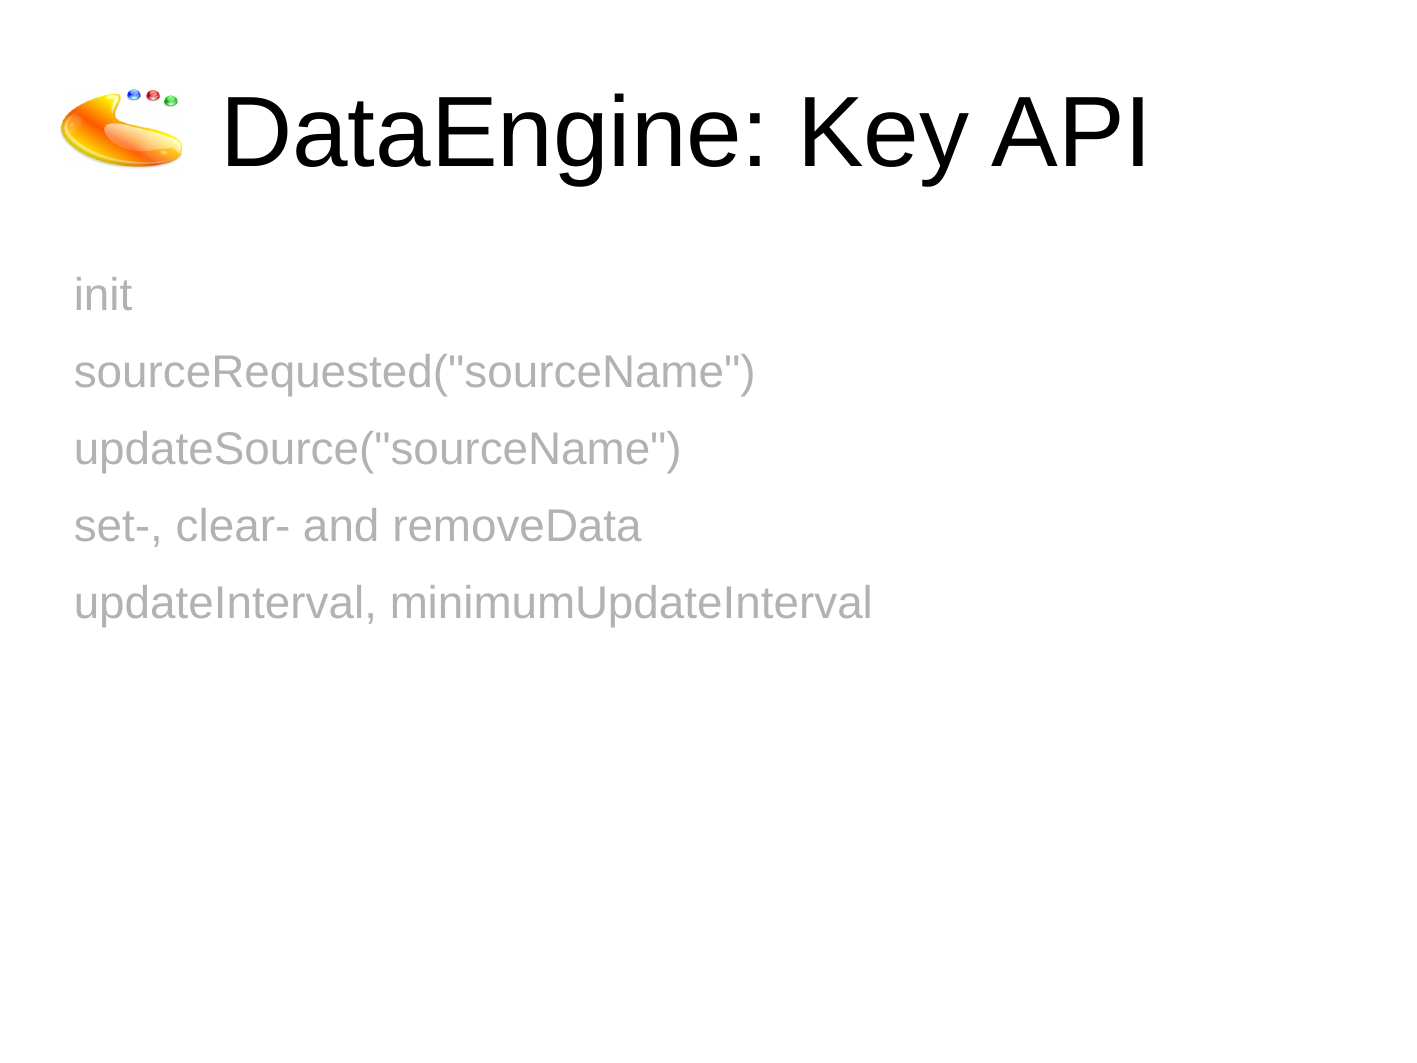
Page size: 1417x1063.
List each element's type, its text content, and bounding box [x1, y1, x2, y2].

picture [60, 89, 183, 170]
text_box init sourceRequested("sourceName") updateSource("sourceName") set-, clear- and removeData updateInterval, minimumUpdateInterval [59, 236, 1417, 1063]
text_box DataEngine: Key API [205, 68, 1358, 188]
